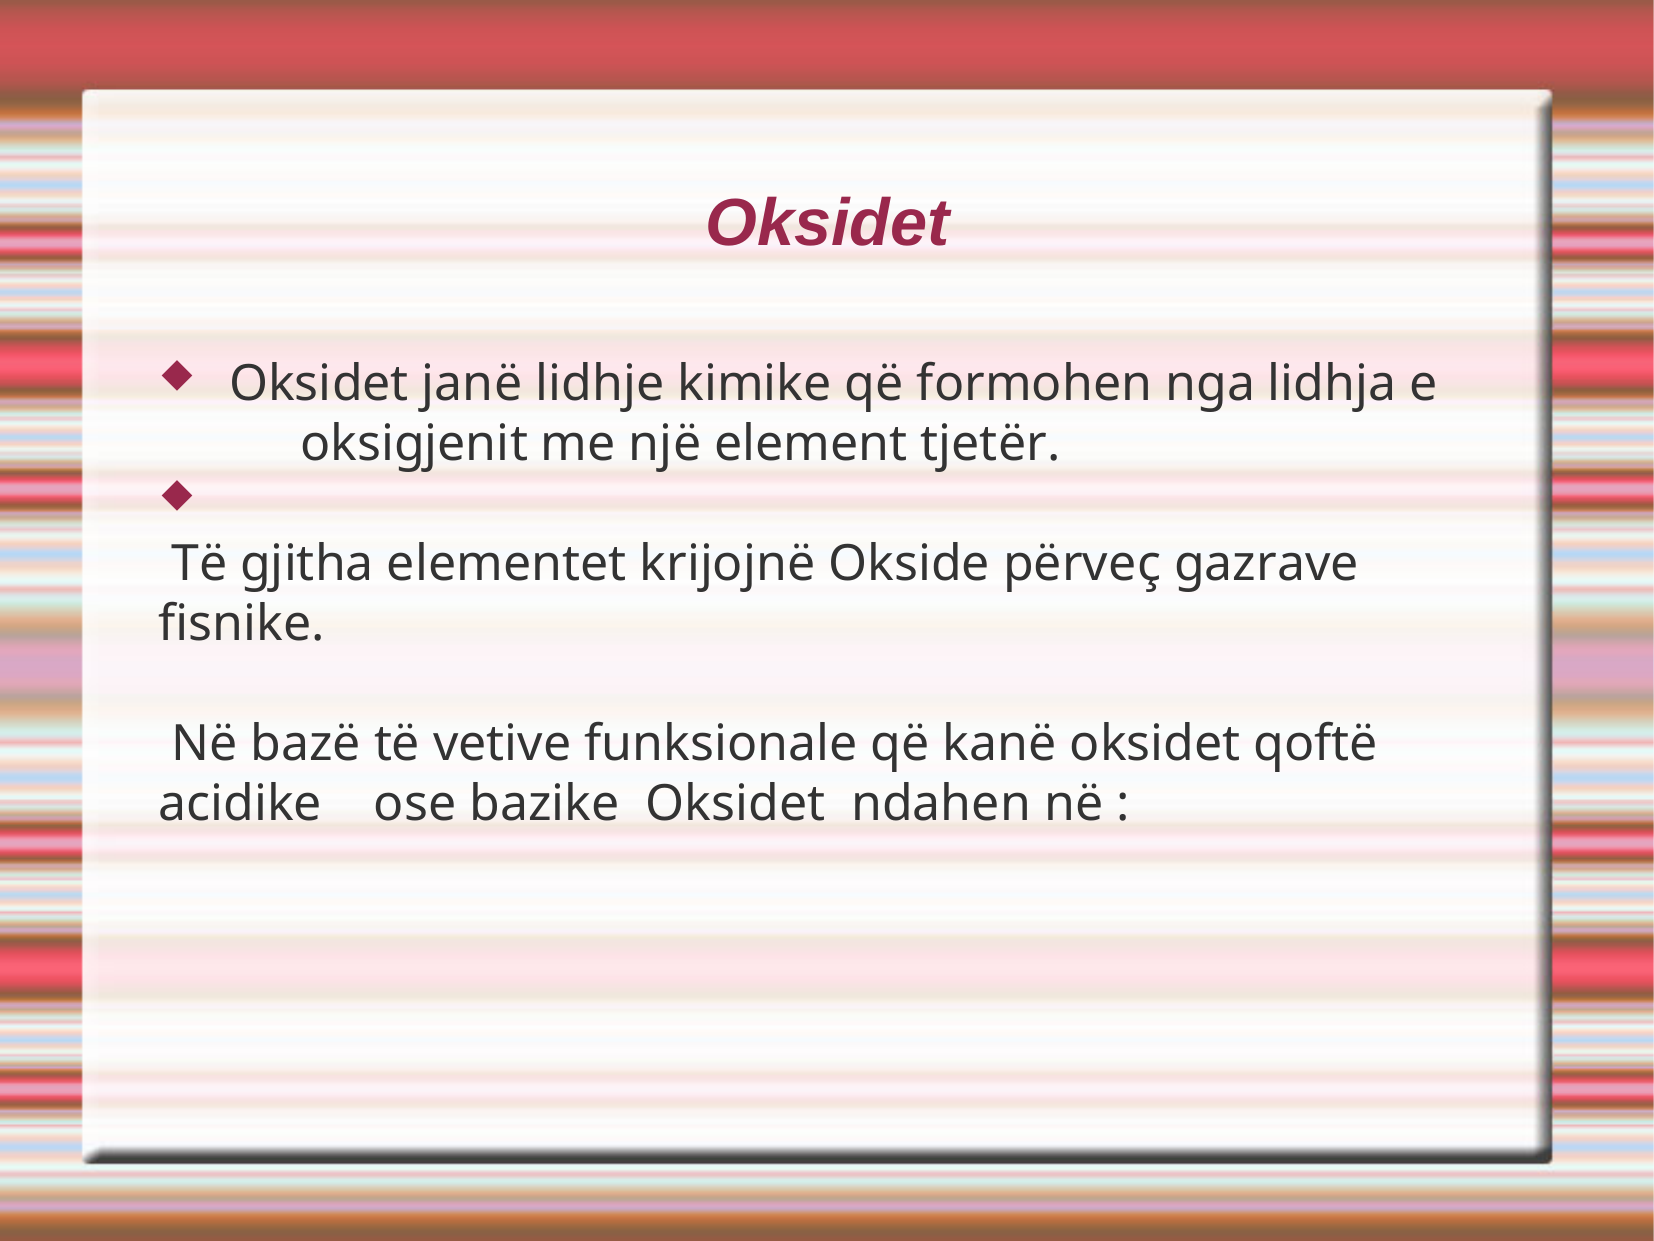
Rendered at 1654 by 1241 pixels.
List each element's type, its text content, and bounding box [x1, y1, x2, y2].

title Oksidet [121, 114, 1534, 322]
list Oksidet janë lidhje kimike që formohen nga lidhja e oksigjenit me një element tjetër. Të gjitha elementet krijojnë Okside përveç gazrave fisnike. Në bazë të vetive funksionale që kanë oksidet qoftë acidike ose bazike Oksidet ndahen në : [134, 350, 1516, 1132]
